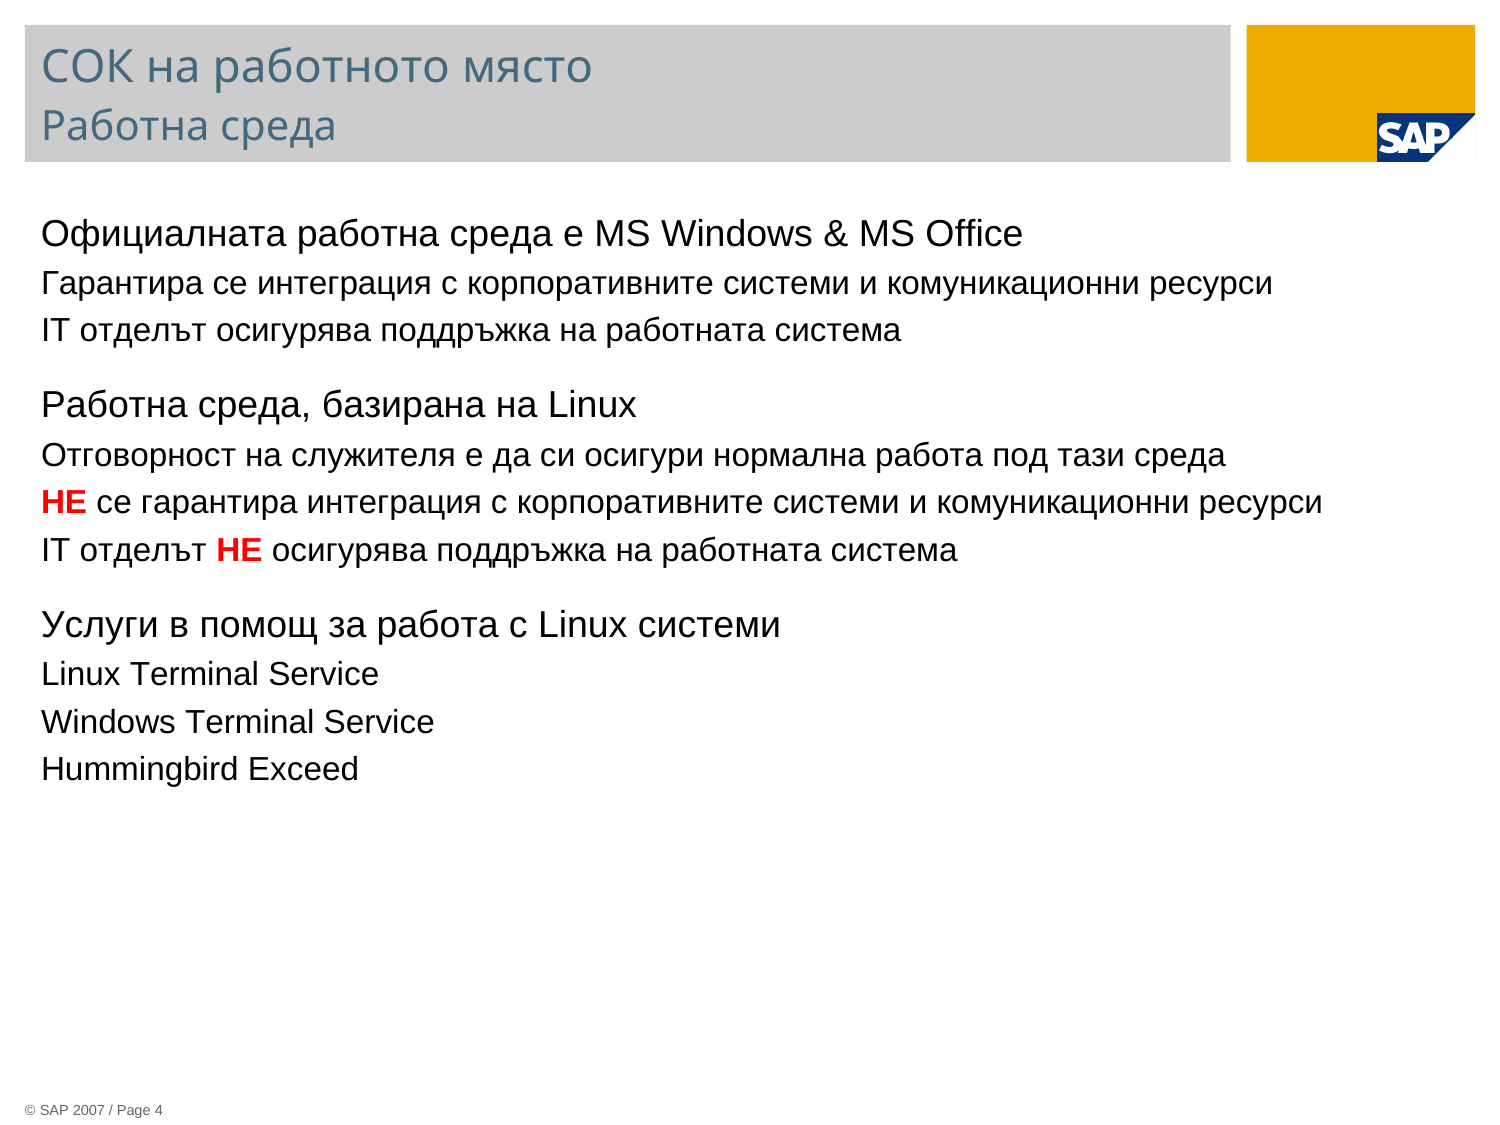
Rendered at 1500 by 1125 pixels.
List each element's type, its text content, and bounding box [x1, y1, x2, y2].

title СОК на работното място Работна среда [40, 33, 1215, 151]
picture [1377, 113, 1476, 162]
list Официалната работна среда е MS Windows & MS Office Гарантира се интеграция с корпоративните системи и комуникационни ресурси IT отделът осигурява поддръжка на работната система Работна среда, базирана на Linux Отговорност на служителя е да си осигури нормална работа под тази среда НЕ се гарантира интеграция с корпоративните системи и комуникационни ресурси IT отделът НЕ осигурява поддръжка на работната система Услуги в помощ за работа с Linux системи Linux Terminal Service Windows Terminal Service Hummingbird Exceed [40, 211, 1460, 1004]
